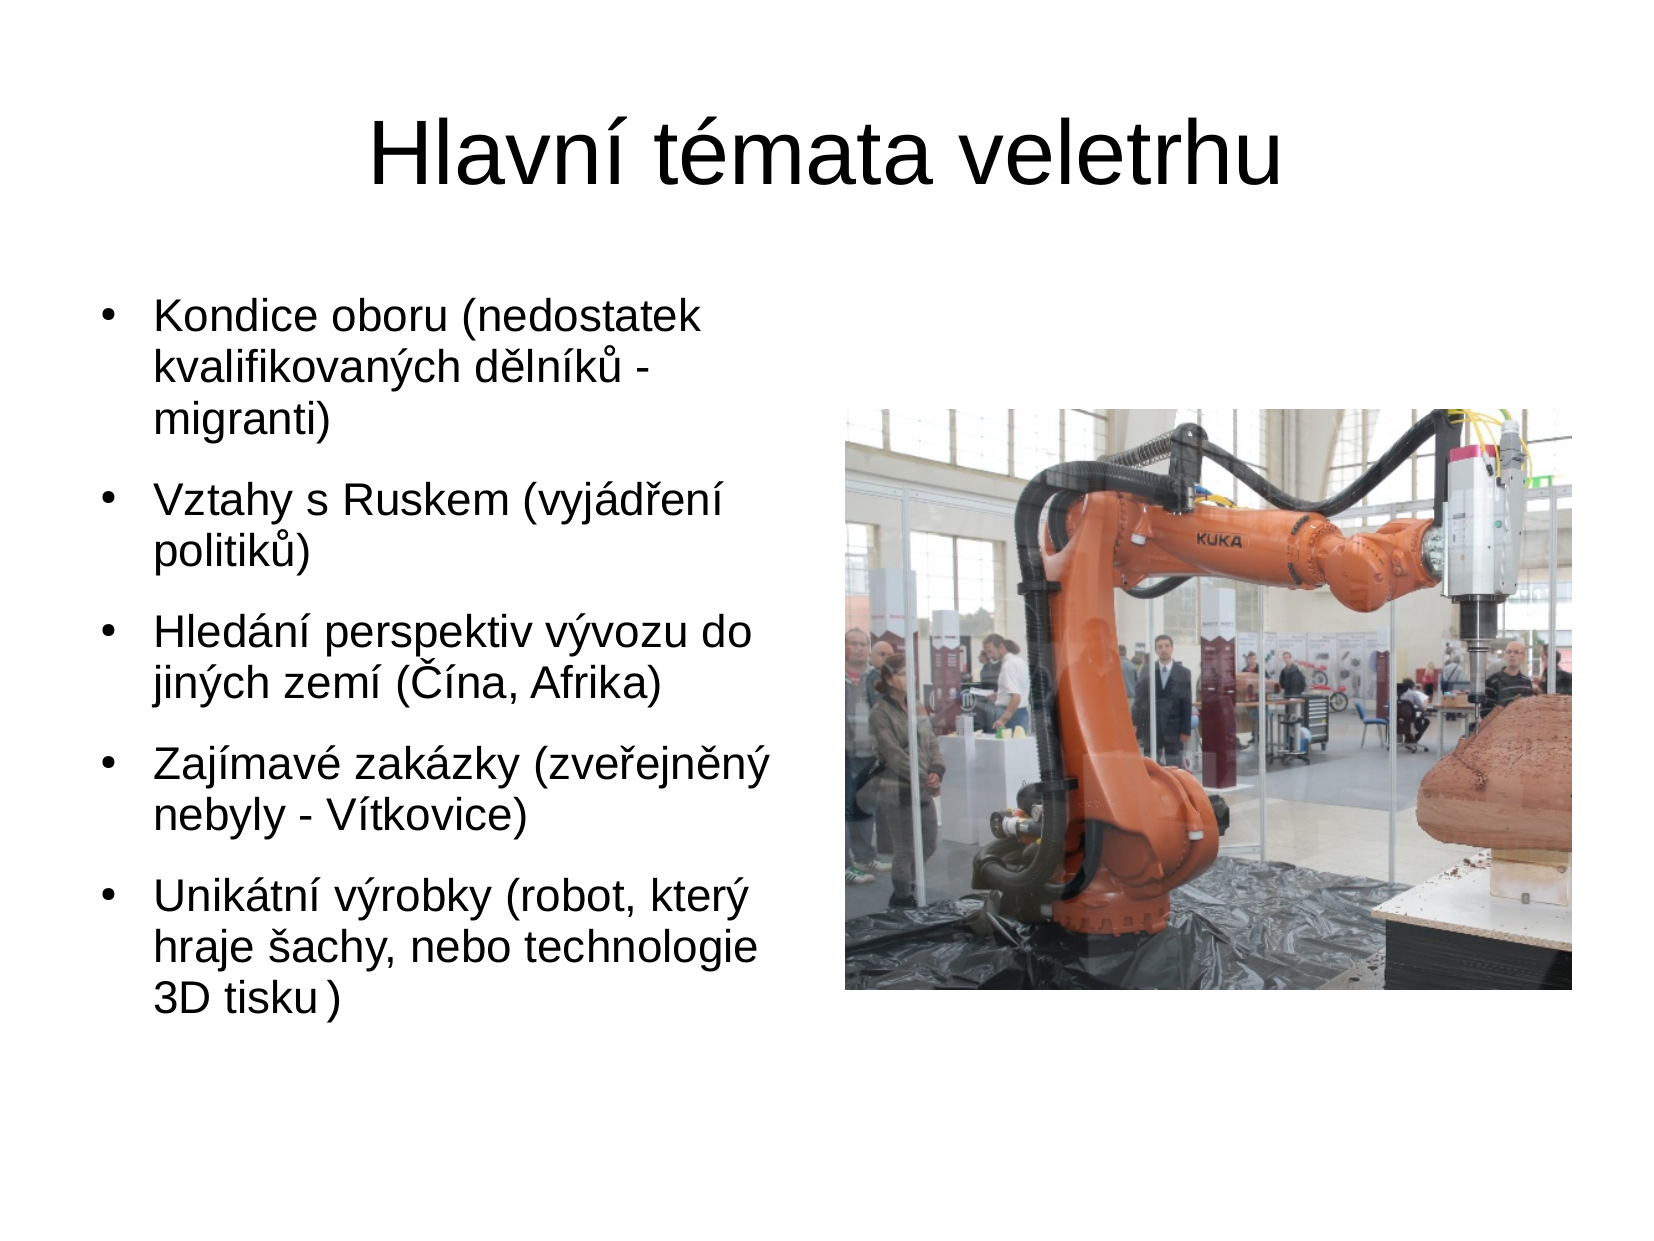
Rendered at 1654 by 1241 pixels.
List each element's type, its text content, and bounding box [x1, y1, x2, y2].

list Kondice oboru (nedostatek kvalifikovaných dělníků - migranti) Vztahy s Ruskem (vyjádření politiků) Hledání perspektiv vývozu do jiných zemí (Čína, Afrika) Zajímavé zakázky (zveřejněný nebyly - Vítkovice) Unikátní výrobky (robot, který hraje šachy, nebo technologie 3D tisku) [82, 290, 809, 1109]
picture [845, 409, 1572, 990]
title Hlavní témata veletrhu [82, 49, 1571, 257]
